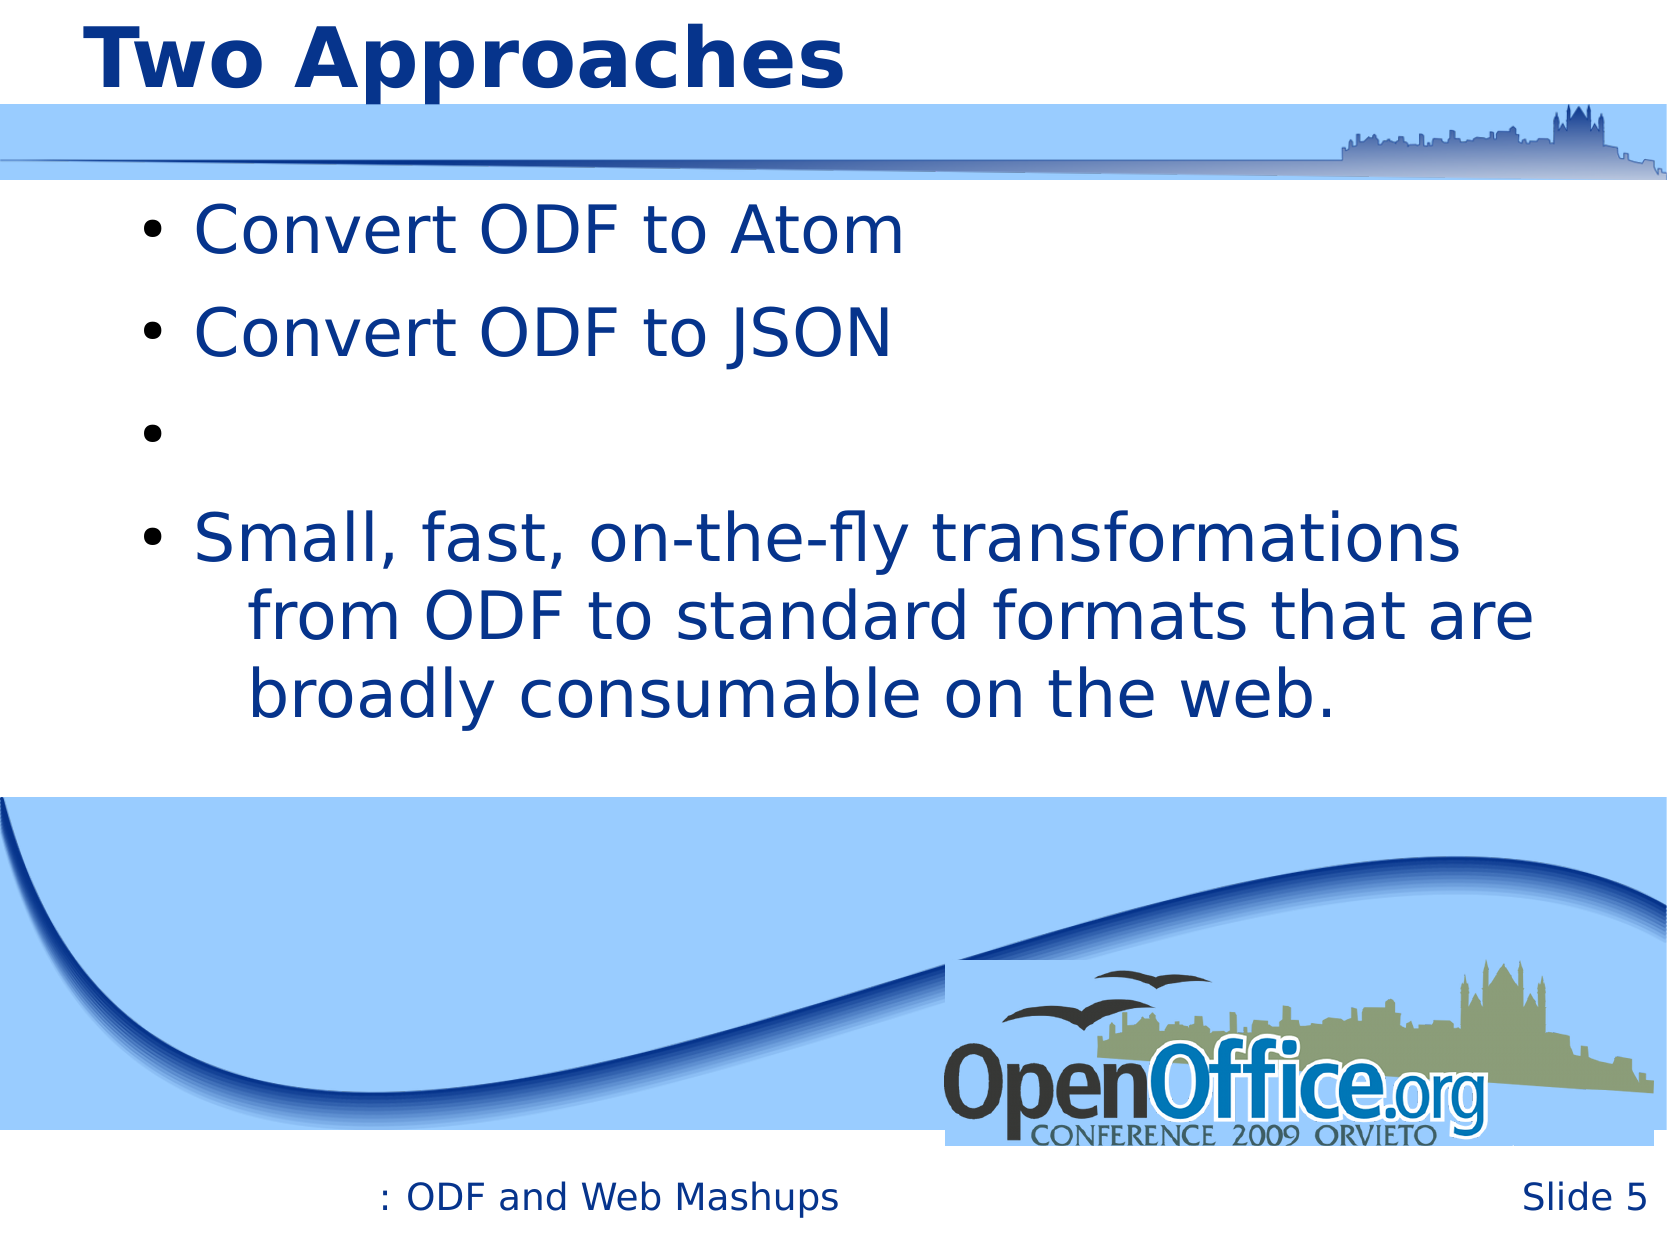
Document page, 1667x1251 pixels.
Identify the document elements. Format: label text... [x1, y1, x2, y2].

list Convert ODF to Atom Convert ODF to JSON Small, fast, on-the-fly transformations from ODF to standard formats that are broadly consumable on the web. [105, 191, 1589, 800]
title Two Approaches [83, 9, 1634, 107]
picture [0, 104, 1667, 180]
picture [0, 797, 1667, 1146]
